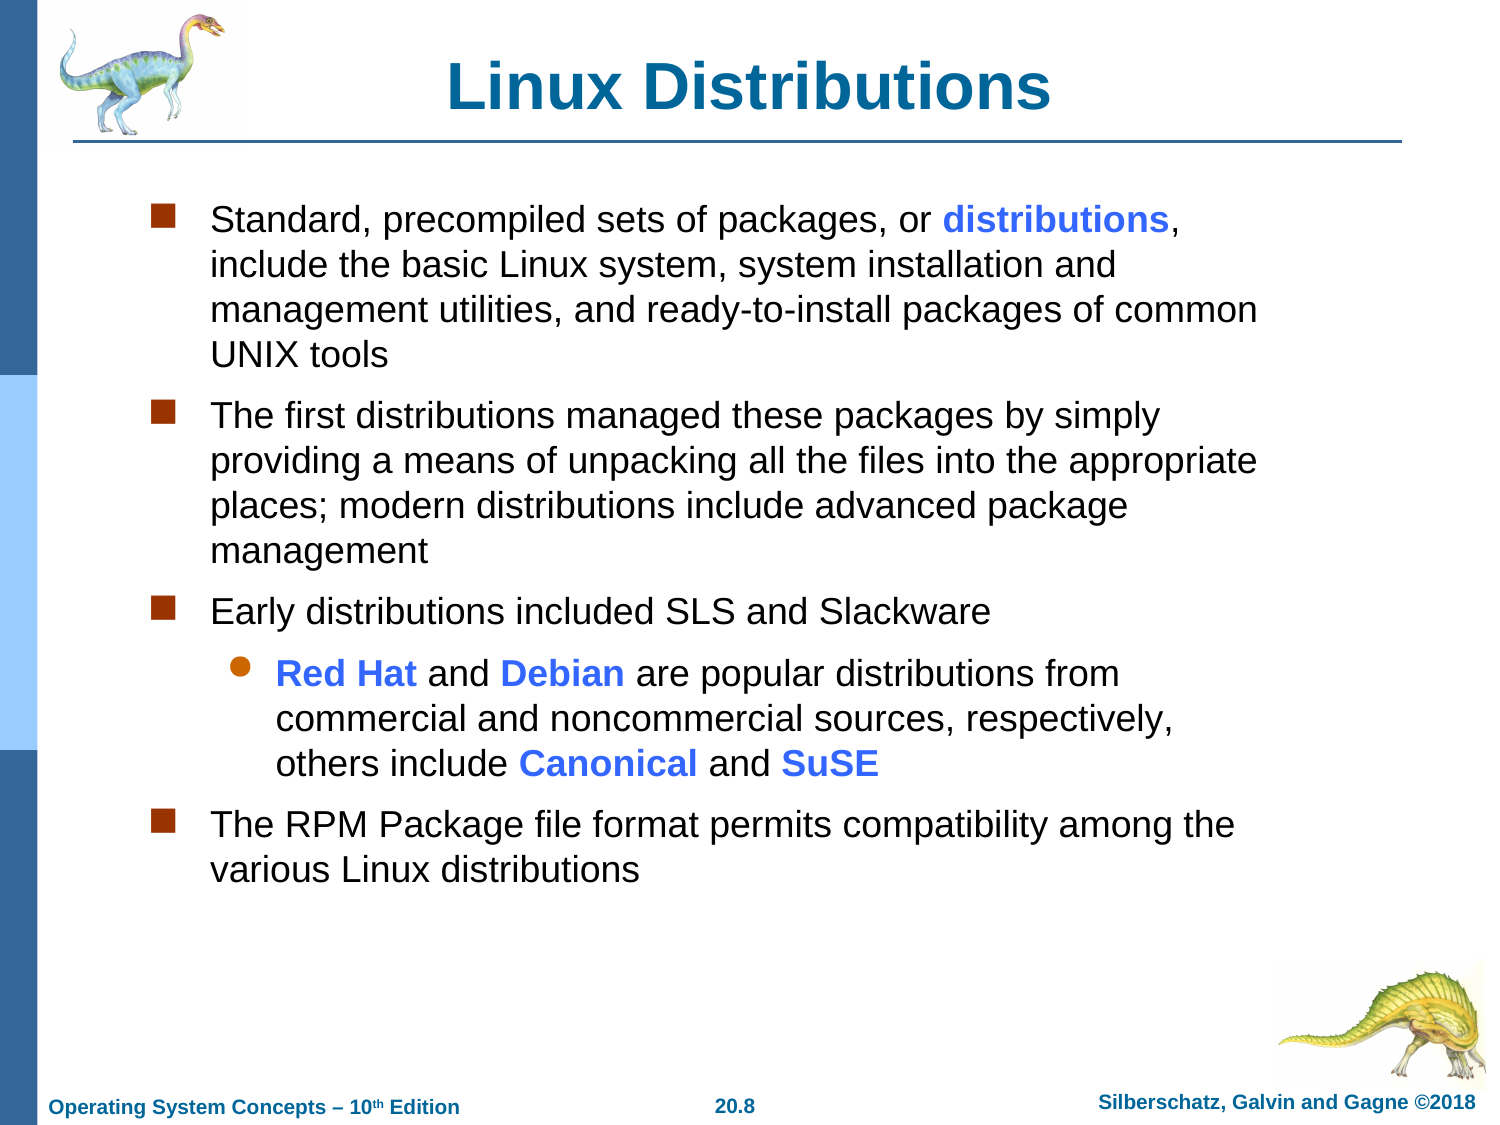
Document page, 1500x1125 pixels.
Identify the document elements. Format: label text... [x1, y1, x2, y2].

picture [1415, 1094, 1423, 1099]
list Standard, precompiled sets of packages, or distributions, include the basic Linux system, system installation and management utilities, and ready-to-install packages of common UNIX tools The first distributions managed these packages by simply providing a means of unpacking all the files into the appropriate places; modern distributions include advanced package management Early distributions included SLS and Slackware Red Hat and Debian are popular distributions from commercial and noncommercial sources, respectively, others include Canonical and SuSE The RPM Package file format permits compatibility among the various Linux distributions [138, 187, 1279, 992]
title Linux Distributions [75, 35, 1426, 131]
picture [46, 0, 243, 149]
picture [1275, 959, 1486, 1090]
